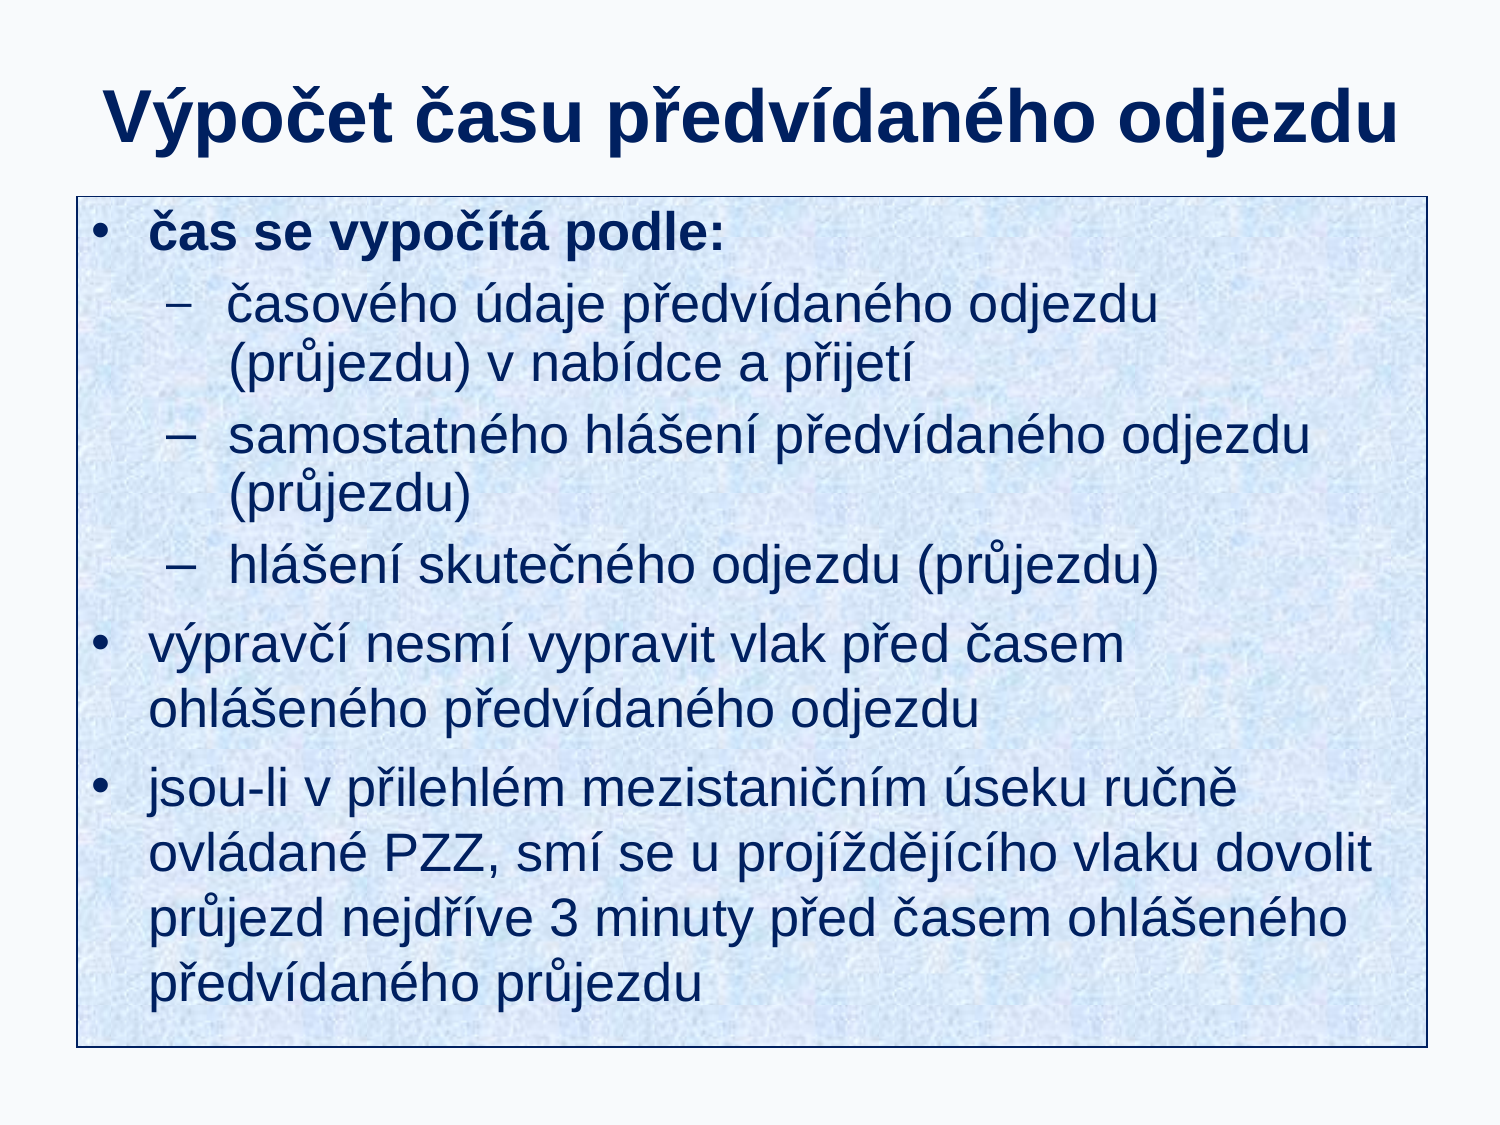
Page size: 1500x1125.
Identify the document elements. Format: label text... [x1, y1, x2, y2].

title Výpočet času předvídaného odjezdu [76, 18, 1427, 196]
list čas se vypočítá podle: časového údaje předvídaného odjezdu (průjezdu) v nabídce a přijetí samostatného hlášení předvídaného odjezdu (průjezdu) hlášení skutečného odjezdu (průjezdu) výpravčí nesmí vypravit vlak před časem ohlášeného předvídaného odjezdu jsou-li v přilehlém mezistaničním úseku ručně ovládané PZZ, smí se u projíždějícího vlaku dovolit průjezd nejdříve 3 minuty před časem ohlášeného předvídaného průjezdu [76, 196, 1427, 1047]
